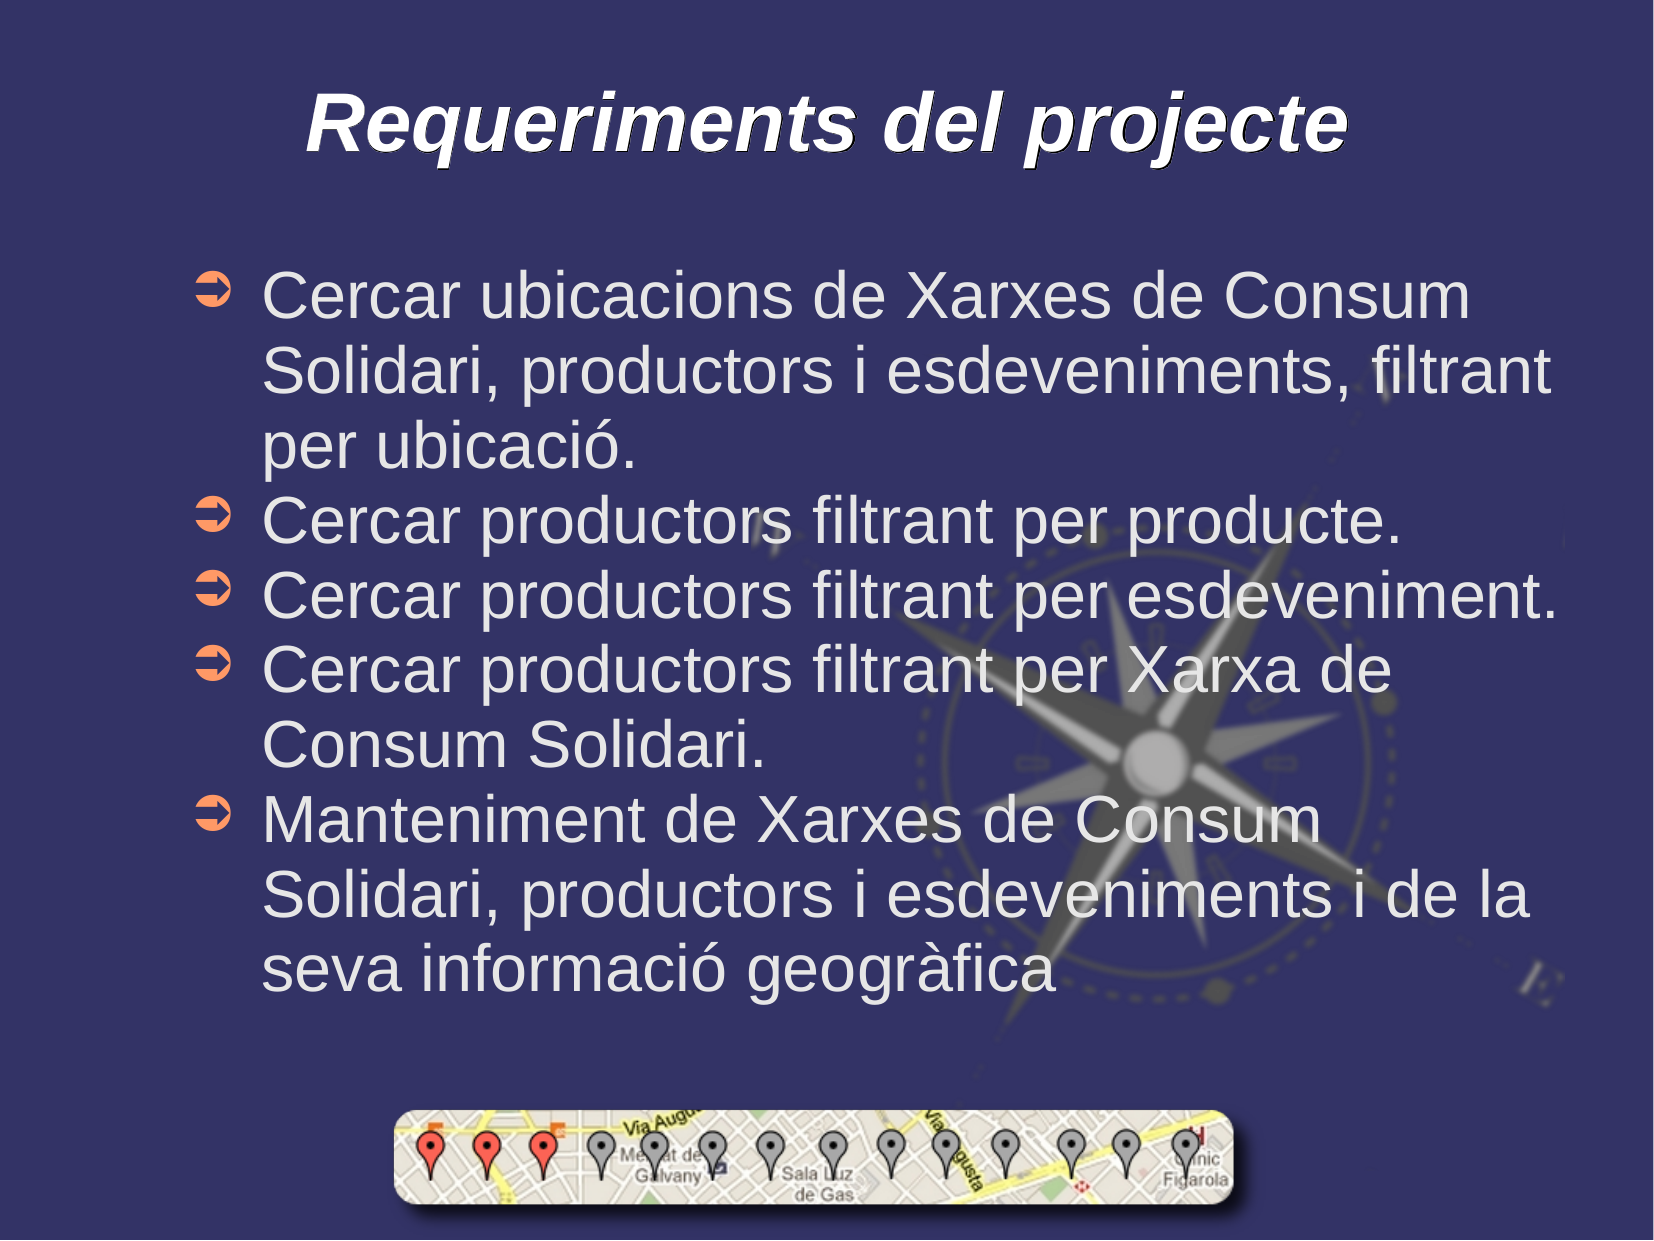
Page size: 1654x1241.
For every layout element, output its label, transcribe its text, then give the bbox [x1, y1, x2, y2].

list Cercar ubicacions de Xarxes de Consum Solidari, productors i esdeveniments, filtrant per ubicació. Cercar productors filtrant per producte. Cercar productors filtrant per esdeveniment. Cercar productors filtrant per Xarxa de Consum Solidari. Manteniment de Xarxes de Consum Solidari, productors i esdeveniments i de la seva informació geogràfica [178, 258, 1570, 1040]
title Requeriments del projecte [121, 19, 1534, 227]
picture [383, 1040, 1565, 1241]
